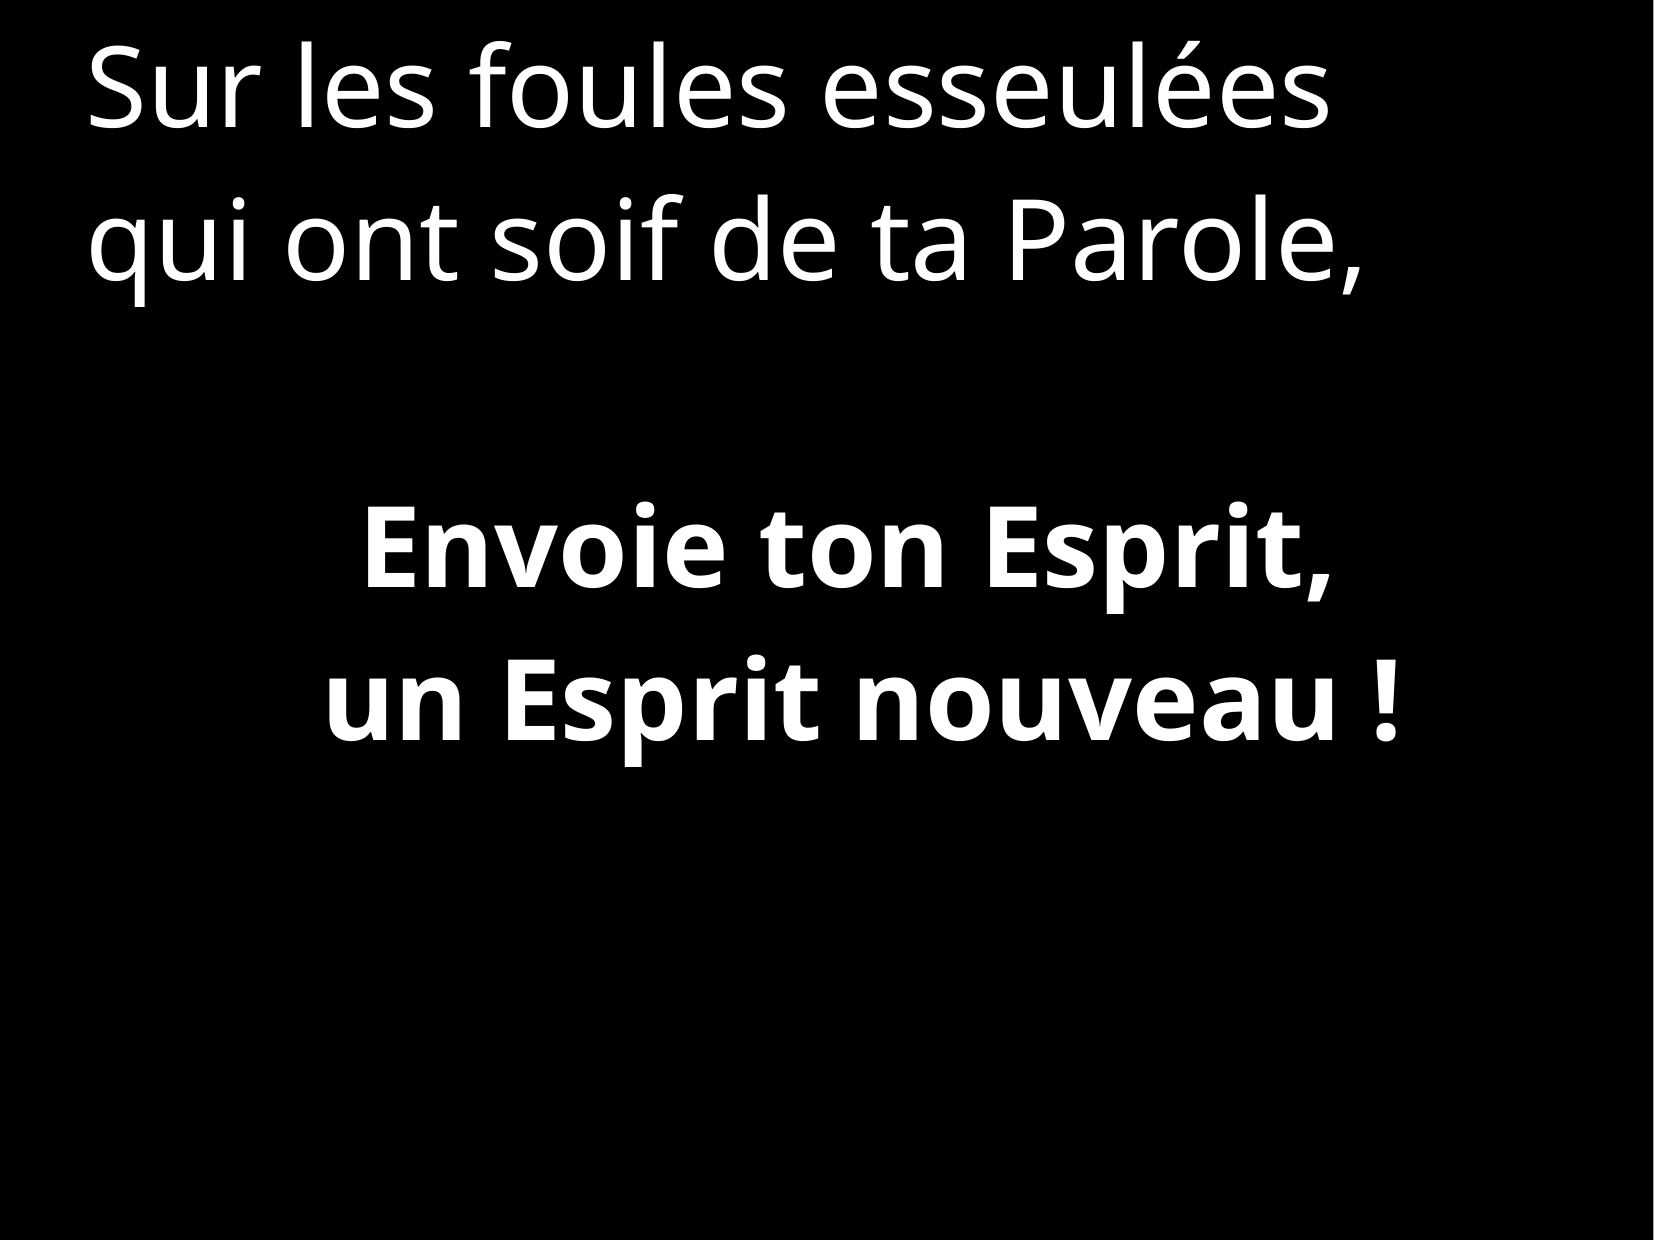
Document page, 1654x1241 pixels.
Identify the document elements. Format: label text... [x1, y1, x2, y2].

text_box Sur les foules esseulées qui ont soif de ta Parole, Envoie ton Esprit, un Esprit nouveau ! [0, 0, 1654, 1241]
